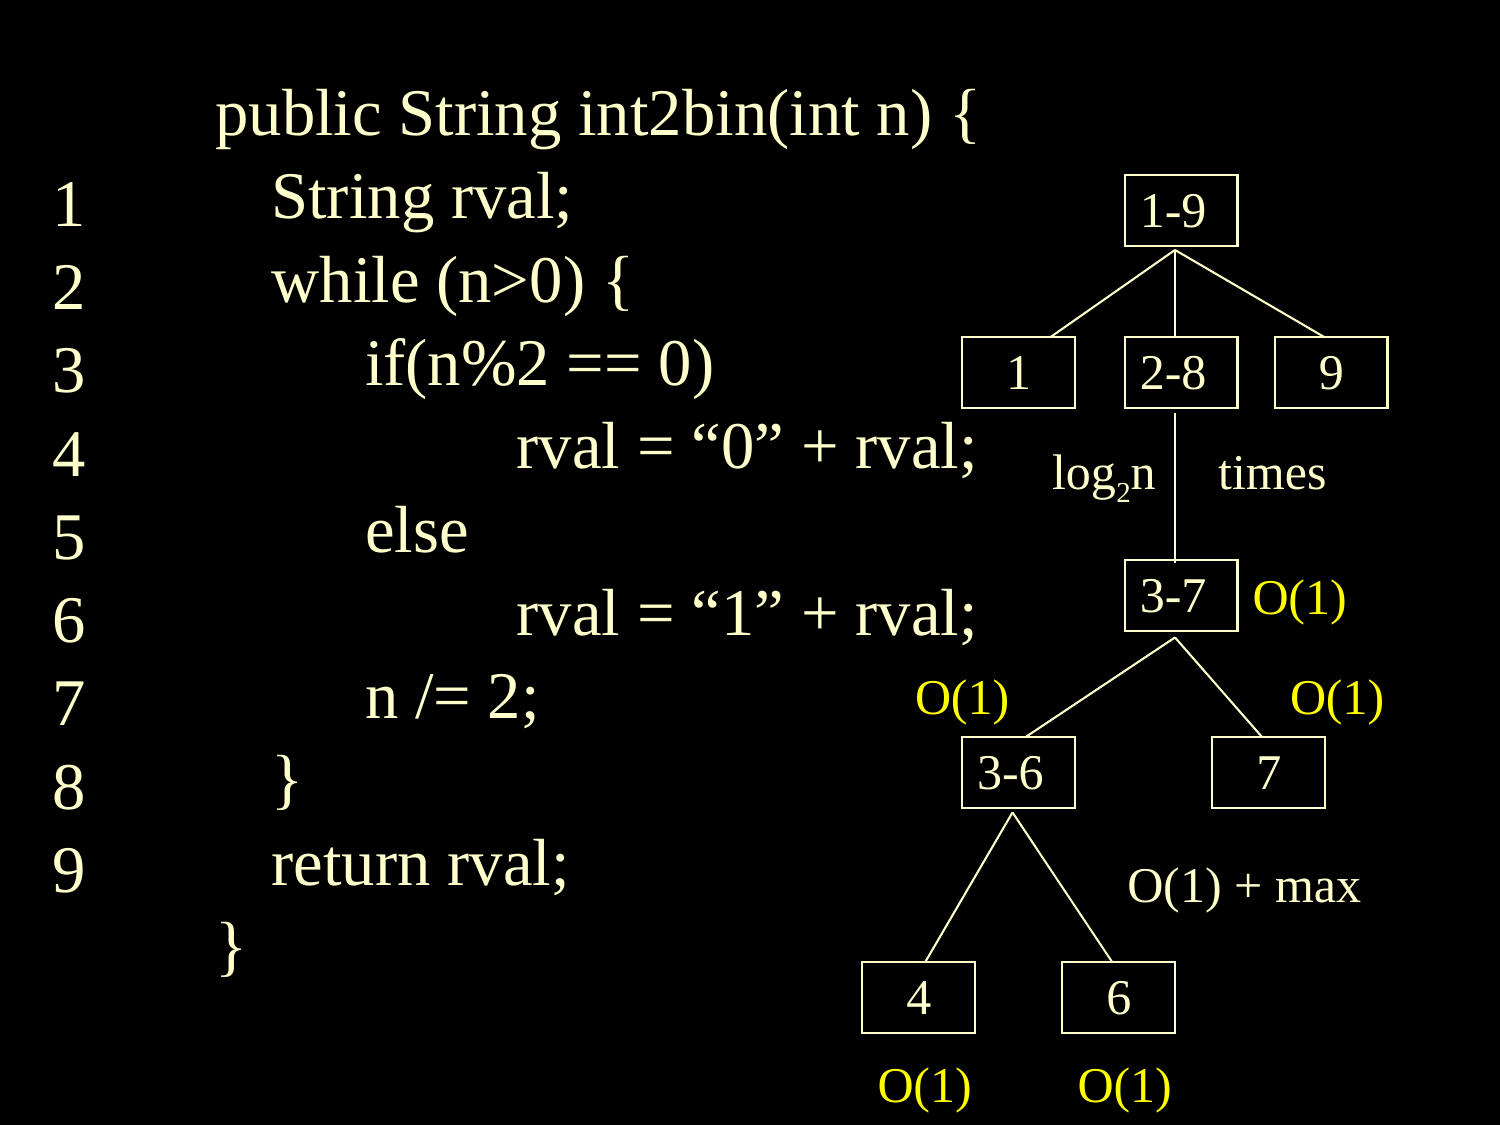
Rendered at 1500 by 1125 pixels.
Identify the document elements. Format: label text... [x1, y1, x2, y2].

text_box log2n times [1128, 437, 1344, 517]
text_box 1 2 3 4 5 6 7 8 9 [37, 74, 188, 1051]
text_box 7 [1212, 737, 1326, 809]
text_box 3-7 [1128, 560, 1238, 632]
text_box O(1) [1275, 662, 1400, 734]
text_box O(1) [1062, 1049, 1188, 1121]
text_box 2-8 [1128, 337, 1238, 409]
text_box 6 [1128, 962, 1176, 1034]
text_box O(1) [1237, 562, 1362, 634]
text_box O(1) [862, 1051, 987, 1121]
text_box 1-9 [1128, 174, 1238, 246]
list public String int2bin(int n) { String rval; while (n>0) { if(n%2 == 0) rval = “0” + rval; else rval = “1” + rval; n /= 2; } return rval; } [200, 74, 1128, 1051]
text_box 9 [1274, 337, 1388, 409]
text_box O(1) + max [1128, 849, 1377, 921]
